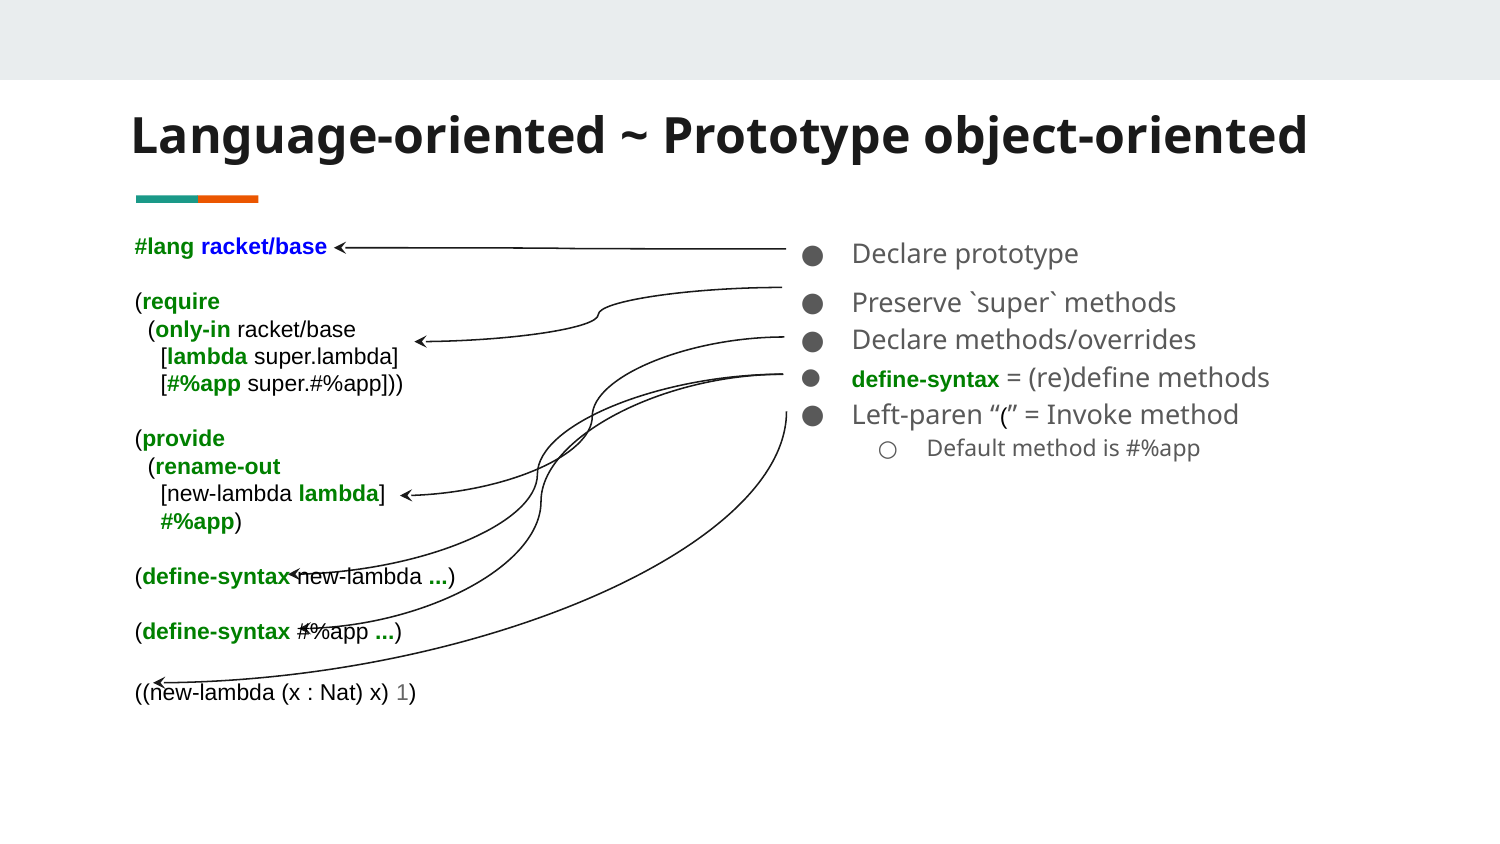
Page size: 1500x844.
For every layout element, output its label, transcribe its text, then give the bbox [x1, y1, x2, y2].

list Declare prototype Preserve `super` methods Declare methods/overrides define-syntax = (re)define methods Left-paren “(” = Invoke method Default method is #%app [761, 216, 1381, 712]
list #lang racket/base (require (only-in racket/base [lambda super.lambda] [#%app super.#%app])) (provide (rename-out [new-lambda lambda] #%app) (define-syntax new-lambda ...) (define-syntax #%app ...) ((new-lambda (x : Nat) x) 1) [119, 216, 739, 712]
title Language-oriented ~ Prototype object-oriented [119, 93, 1381, 182]
